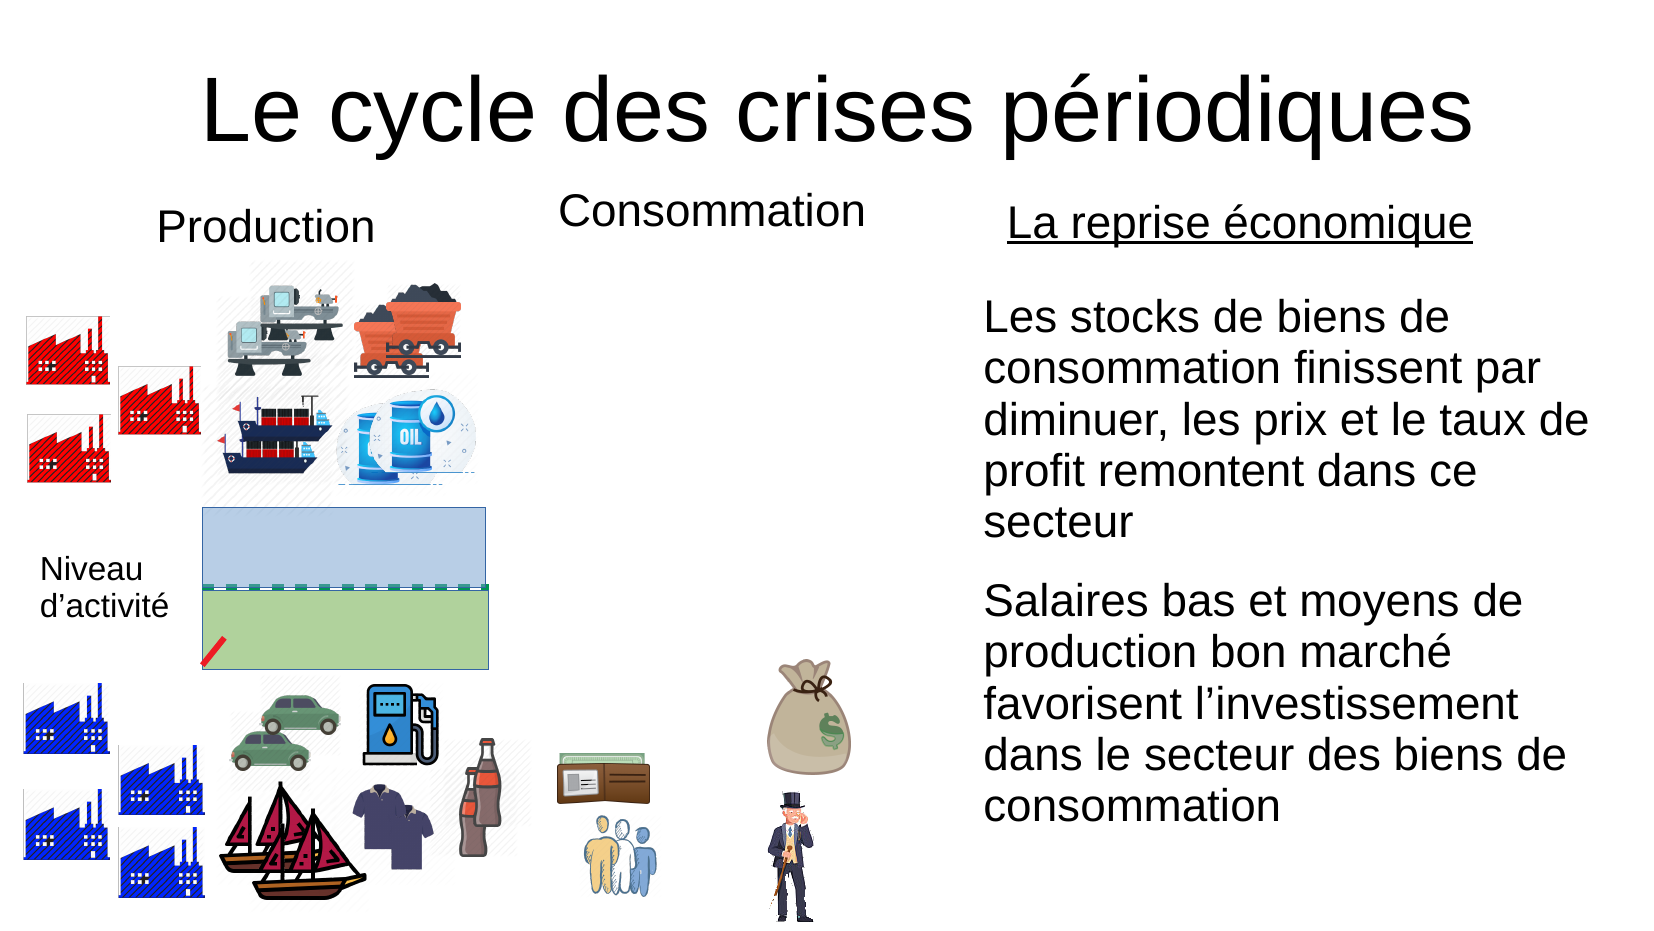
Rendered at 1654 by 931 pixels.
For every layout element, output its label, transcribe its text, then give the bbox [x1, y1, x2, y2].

text_box Consommation [543, 177, 886, 295]
text_box Les stocks de biens de consommation finissent par diminuer, les prix et le taux de profit remontent dans ce secteur [968, 283, 1630, 555]
title Le cycle des crises périodiques [47, 7, 1630, 213]
picture [118, 259, 479, 517]
text_box [202, 590, 489, 670]
picture [27, 414, 111, 483]
text_box [202, 507, 486, 588]
picture [767, 791, 814, 922]
text_box La reprise économique [992, 189, 1642, 272]
picture [23, 788, 110, 860]
picture [23, 682, 110, 754]
picture [26, 316, 110, 386]
text_box Salaires bas et moyens de production bon marché favorisent l’investissement dans le secteur des biens de consommation [968, 567, 1630, 898]
text_box Niveau d’activité [25, 543, 202, 643]
picture [215, 674, 532, 913]
picture [578, 814, 662, 899]
picture [767, 659, 851, 775]
picture [557, 753, 650, 804]
picture [118, 826, 205, 898]
picture [118, 744, 205, 815]
text_box Production [141, 193, 402, 260]
